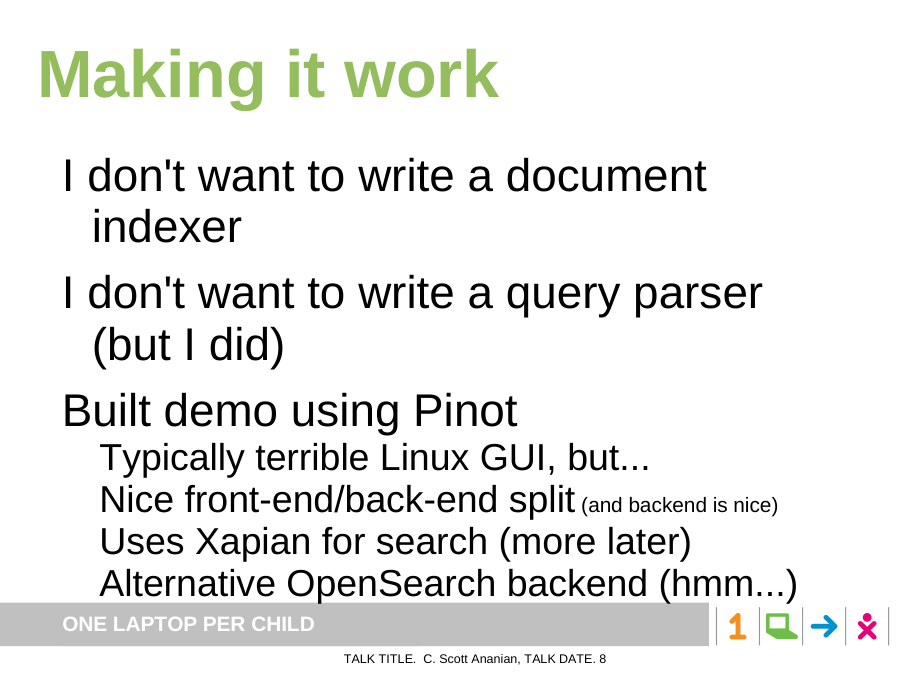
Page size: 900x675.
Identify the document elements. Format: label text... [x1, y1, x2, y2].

picture [844, 598, 898, 655]
list I don't want to write a document indexer I don't want to write a query parser (but I did) Built demo using Pinot Typically terrible Linux GUI, but... Nice front-end/back-end split (and backend is nice) Uses Xapian for search (more later) Alternative OpenSearch backend (hmm...) [61, 150, 844, 675]
title Making it work [37, 37, 856, 211]
